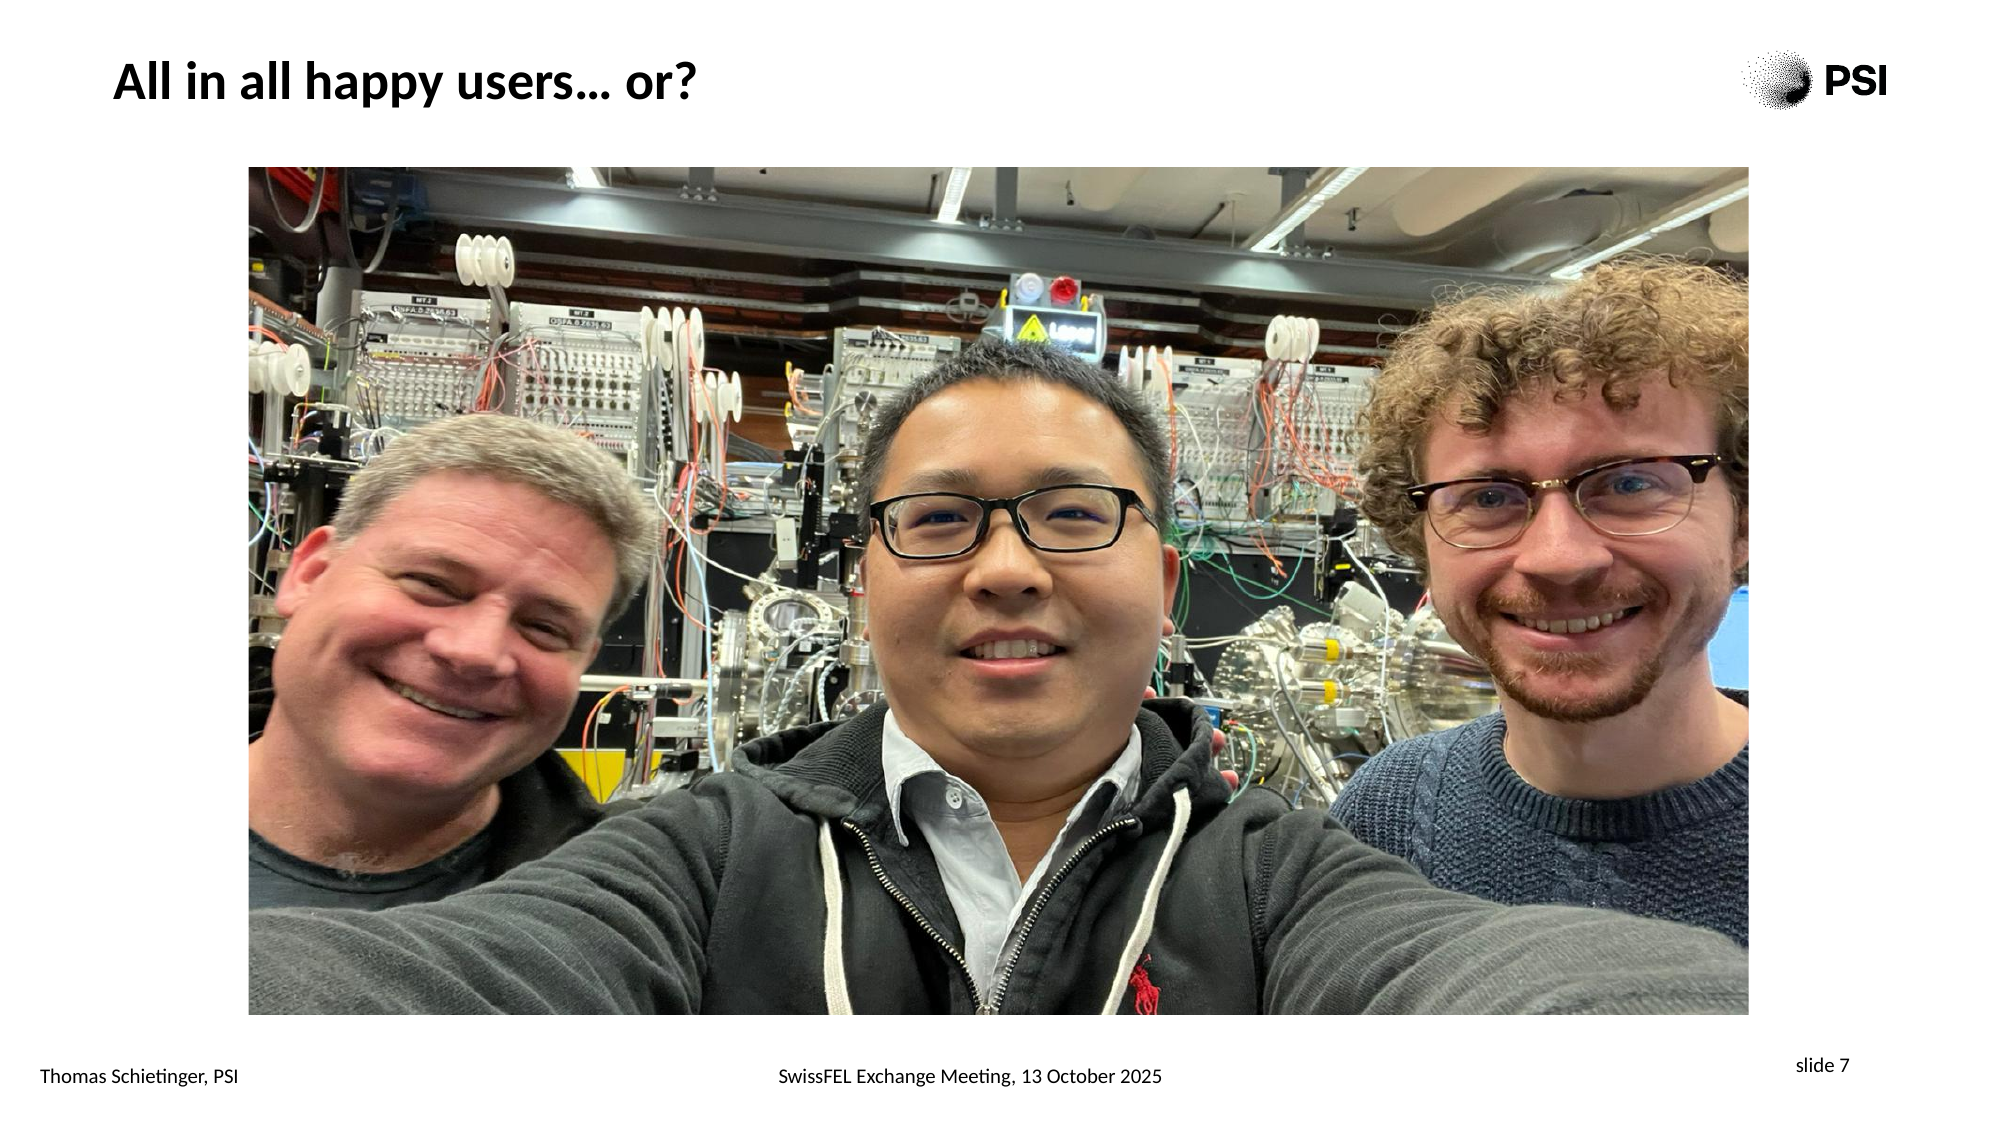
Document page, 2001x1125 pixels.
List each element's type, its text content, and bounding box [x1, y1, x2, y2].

picture [248, 167, 1749, 1015]
title All in all happy users… or? [114, 45, 1585, 118]
